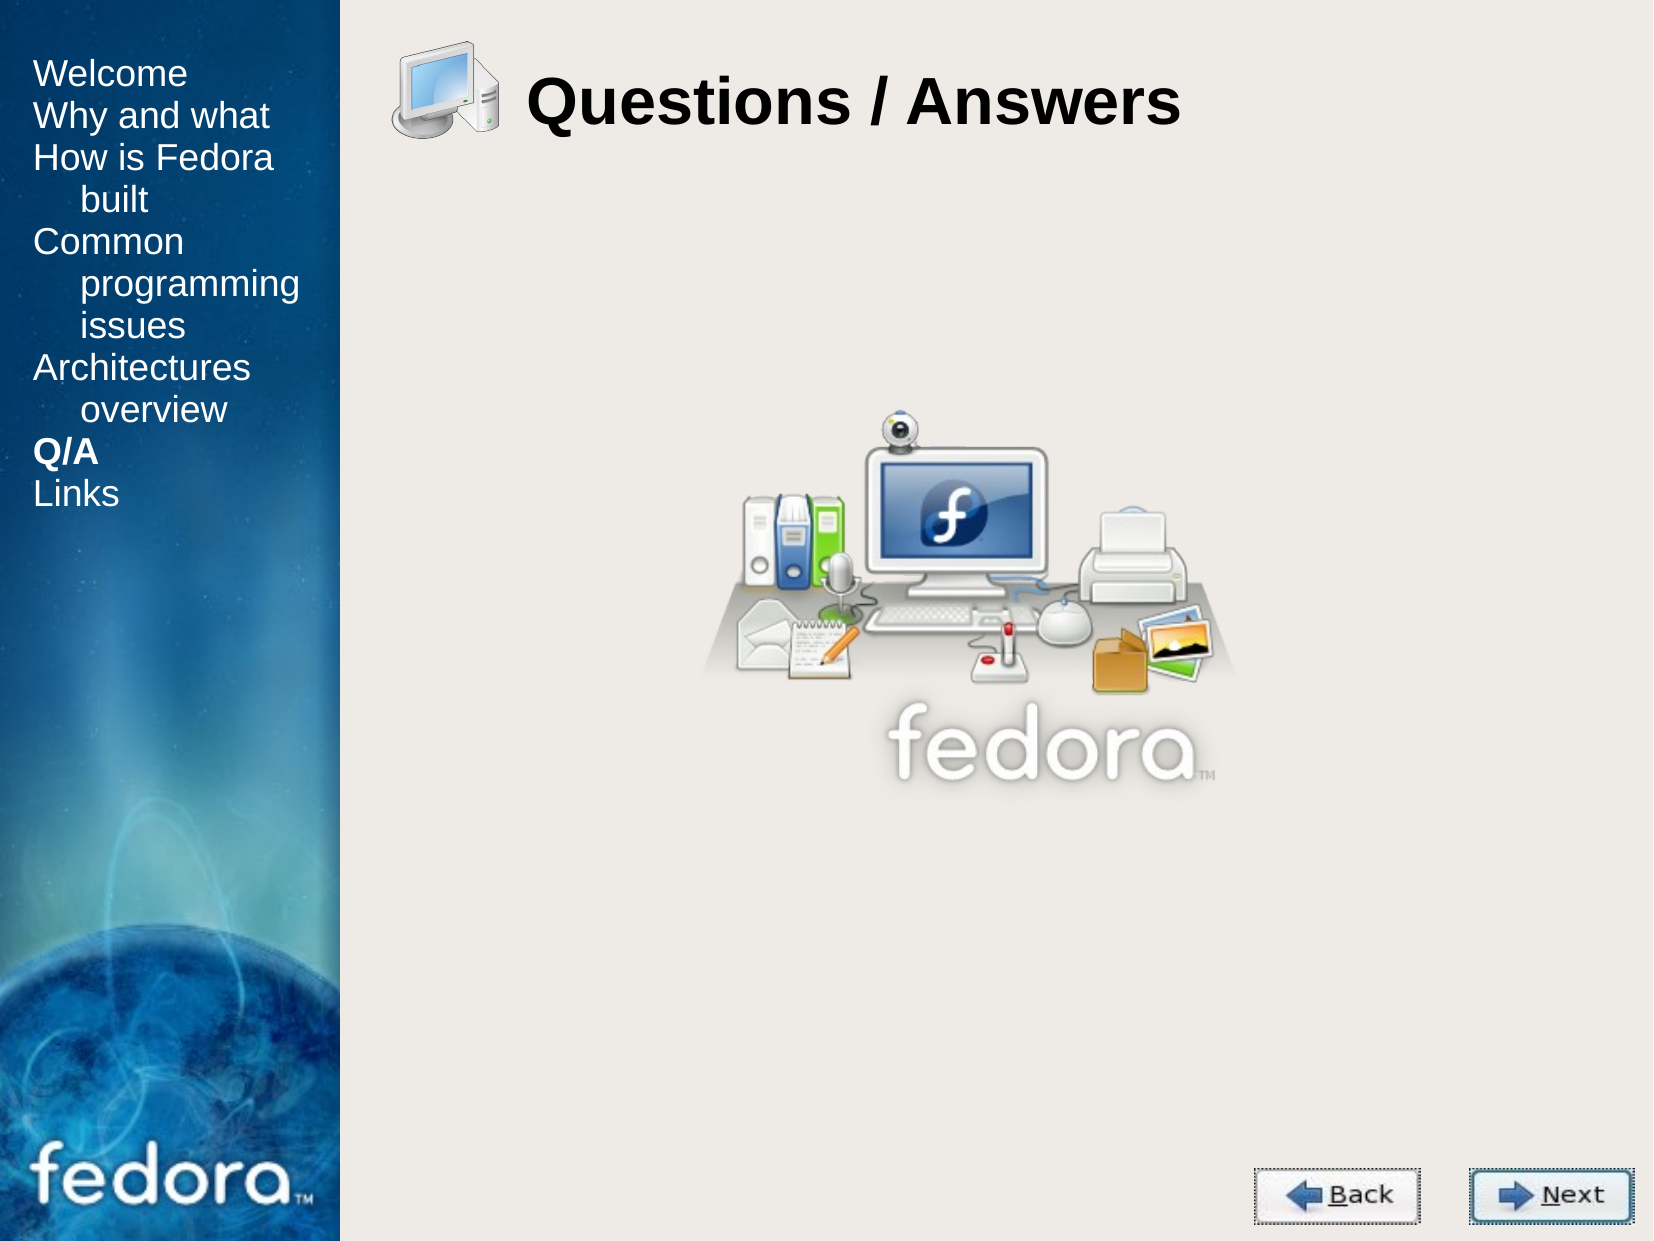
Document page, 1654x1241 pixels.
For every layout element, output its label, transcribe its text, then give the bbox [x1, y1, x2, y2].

text_box Questions / Answers [511, 56, 1316, 147]
picture [0, 0, 1654, 1241]
text_box Welcome Why and what How is Fedora built Common programming issues Architectures overview Q/A Links [18, 45, 327, 523]
